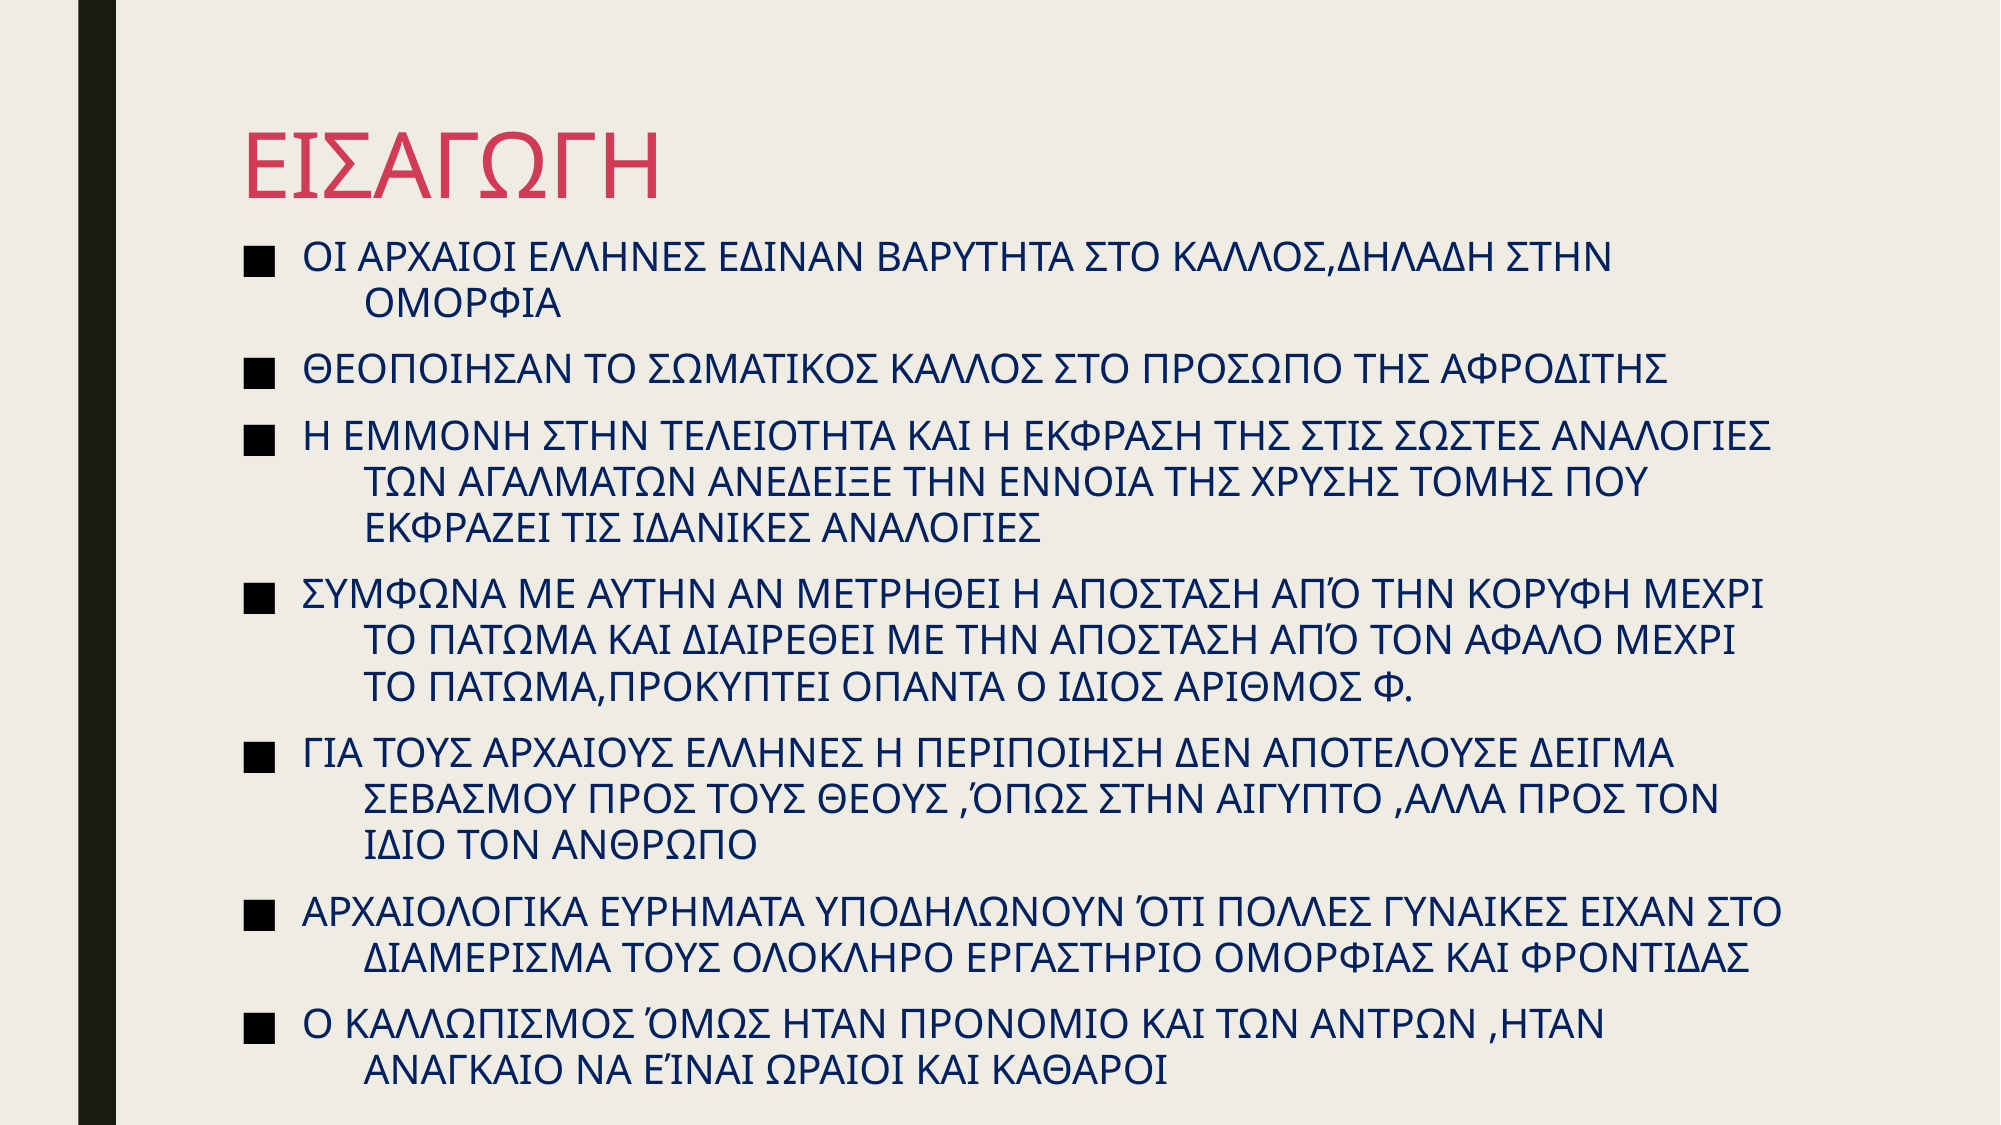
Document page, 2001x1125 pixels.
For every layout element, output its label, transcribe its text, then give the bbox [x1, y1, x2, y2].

title ΕΙΣΑΓΩΓΗ [225, 112, 783, 227]
list ΟΙ ΑΡΧΑΙΟΙ ΕΛΛΗΝΕΣ ΕΔΙΝΑΝ ΒΑΡΥΤΗΤΑ ΣΤΟ ΚΑΛΛΟΣ,ΔΗΛΑΔΗ ΣΤΗΝ ΟΜΟΡΦΙΑ ΘΕΟΠΟΙΗΣΑΝ ΤΟ ΣΩΜΑΤΙΚΟΣ ΚΑΛΛΟΣ ΣΤΟ ΠΡΟΣΩΠΟ ΤΗΣ ΑΦΡΟΔΙΤΗΣ Η ΕΜΜΟΝΗ ΣΤΗΝ ΤΕΛΕΙΟΤΗΤΑ ΚΑΙ Η ΕΚΦΡΑΣΗ ΤΗΣ ΣΤΙΣ ΣΩΣΤΕΣ ΑΝΑΛΟΓΙΕΣ ΤΩΝ ΑΓΑΛΜΑΤΩΝ ΑΝΕΔΕΙΞΕ ΤΗΝ ΕΝΝΟΙΑ ΤΗΣ ΧΡΥΣΗΣ ΤΟΜΗΣ ΠΟΥ ΕΚΦΡΑΖΕΙ ΤΙΣ ΙΔΑΝΙΚΕΣ ΑΝΑΛΟΓΙΕΣ ΣΥΜΦΩΝΑ ΜΕ ΑΥΤΗΝ ΑΝ ΜΕΤΡΗΘΕΙ Η ΑΠΟΣΤΑΣΗ ΑΠΌ ΤΗΝ ΚΟΡΥΦΗ ΜΕΧΡΙ ΤΟ ΠΑΤΩΜΑ ΚΑΙ ΔΙΑΙΡΕΘΕΙ ΜΕ ΤΗΝ ΑΠΟΣΤΑΣΗ ΑΠΌ ΤΟΝ ΑΦΑΛΟ ΜΕΧΡΙ ΤΟ ΠΑΤΩΜΑ,ΠΡΟΚΥΠΤΕΙ ΟΠΑΝΤΑ Ο ΙΔΙΟΣ ΑΡΙΘΜΟΣ Φ. ΓΙΑ ΤΟΥΣ ΑΡΧΑΙΟΥΣ ΕΛΛΗΝΕΣ Η ΠΕΡΙΠΟΙΗΣΗ ΔΕΝ ΑΠΟΤΕΛΟΥΣΕ ΔΕΙΓΜΑ ΣΕΒΑΣΜΟΥ ΠΡΟΣ ΤΟΥΣ ΘΕΟΥΣ ,ΌΠΩΣ ΣΤΗΝ ΑΙΓΥΠΤΟ ,ΑΛΛΑ ΠΡΟΣ ΤΟΝ ΙΔΙΟ ΤΟΝ ΑΝΘΡΩΠΟ ΑΡΧΑΙΟΛΟΓΙΚΑ ΕΥΡΗΜΑΤΑ ΥΠΟΔΗΛΩΝΟΥΝ ΌΤΙ ΠΟΛΛΕΣ ΓΥΝΑΙΚΕΣ ΕΙΧΑΝ ΣΤΟ ΔΙΑΜΕΡΙΣΜΑ ΤΟΥΣ ΟΛΟΚΛΗΡΟ ΕΡΓΑΣΤΗΡΙΟ ΟΜΟΡΦΙΑΣ ΚΑΙ ΦΡΟΝΤΙΔΑΣ Ο ΚΑΛΛΩΠΙΣΜΟΣ ΌΜΩΣ ΗΤΑΝ ΠΡΟΝΟΜΙΟ ΚΑΙ ΤΩΝ ΑΝΤΡΩΝ ,ΗΤΑΝ ΑΝΑΓΚΑΙΟ ΝΑ ΕΊΝΑΙ ΩΡΑΙΟΙ ΚΑΙ ΚΑΘΑΡΟΙ [225, 227, 1801, 1112]
